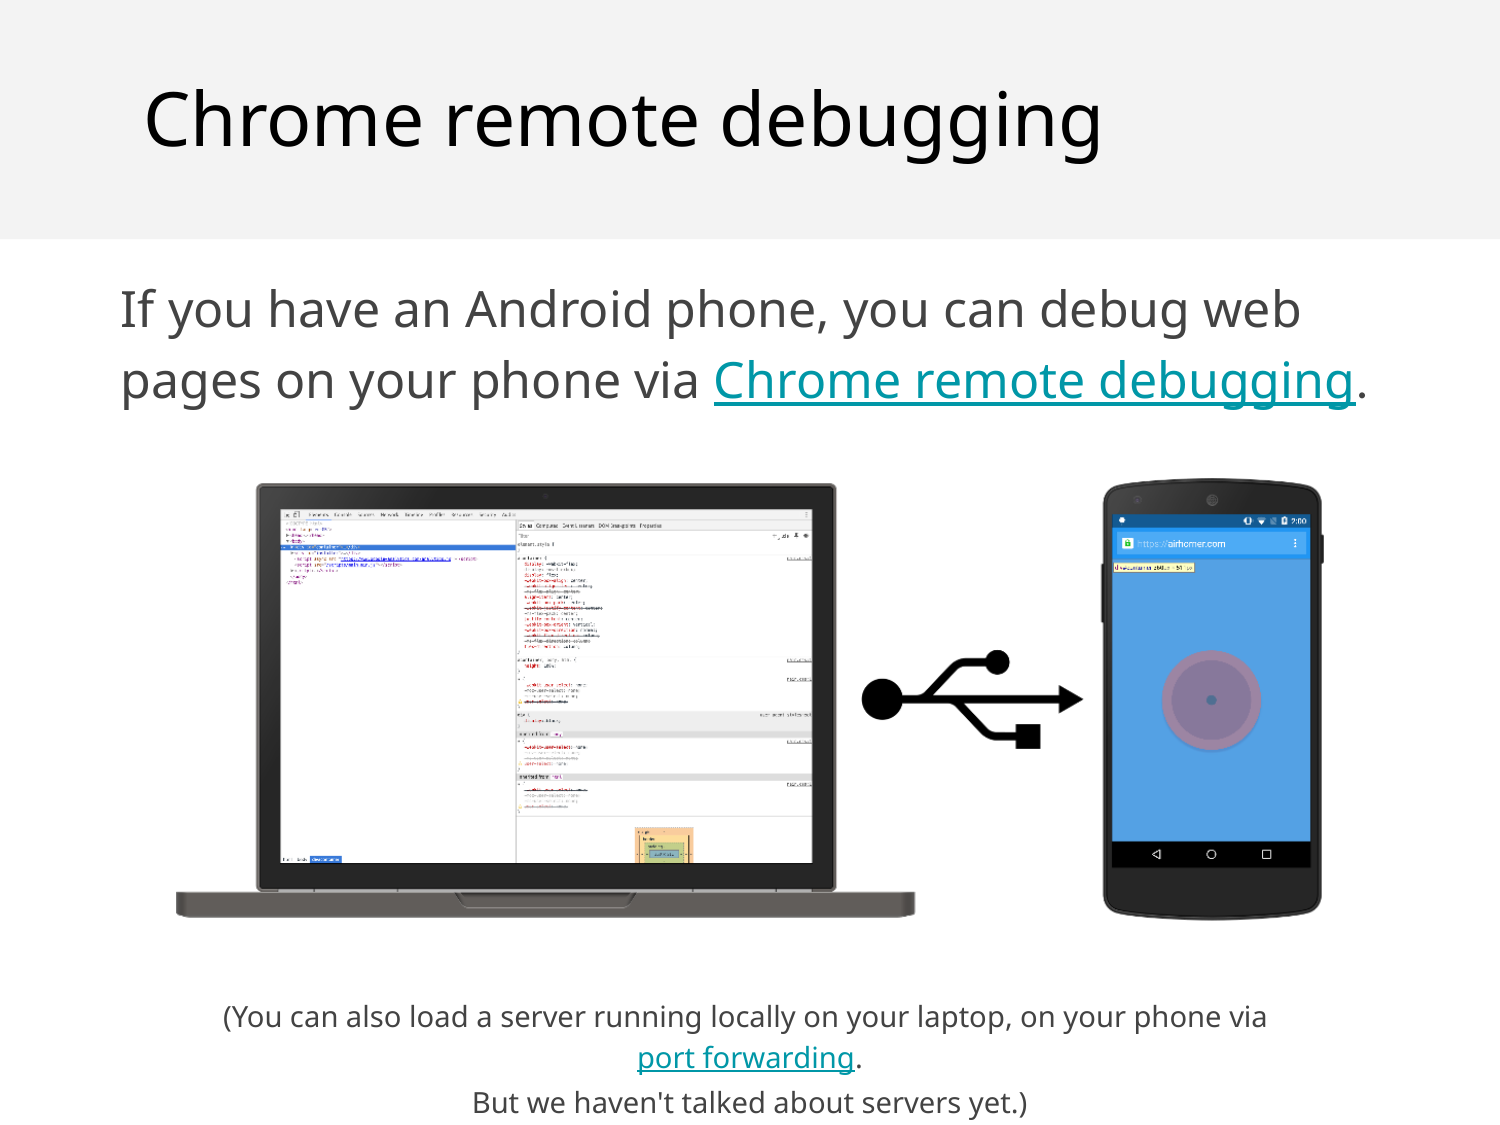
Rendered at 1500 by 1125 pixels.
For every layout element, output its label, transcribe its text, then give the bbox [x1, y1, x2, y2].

title Chrome remote debugging [128, 56, 1372, 183]
list (You can also load a server running locally on your laptop, on your phone via port forwarding. But we haven't talked about servers yet.) [105, 977, 1395, 1123]
list If you have an Android phone, you can debug web pages on your phone via Chrome remote debugging. [105, 253, 1395, 435]
picture [167, 469, 1333, 931]
